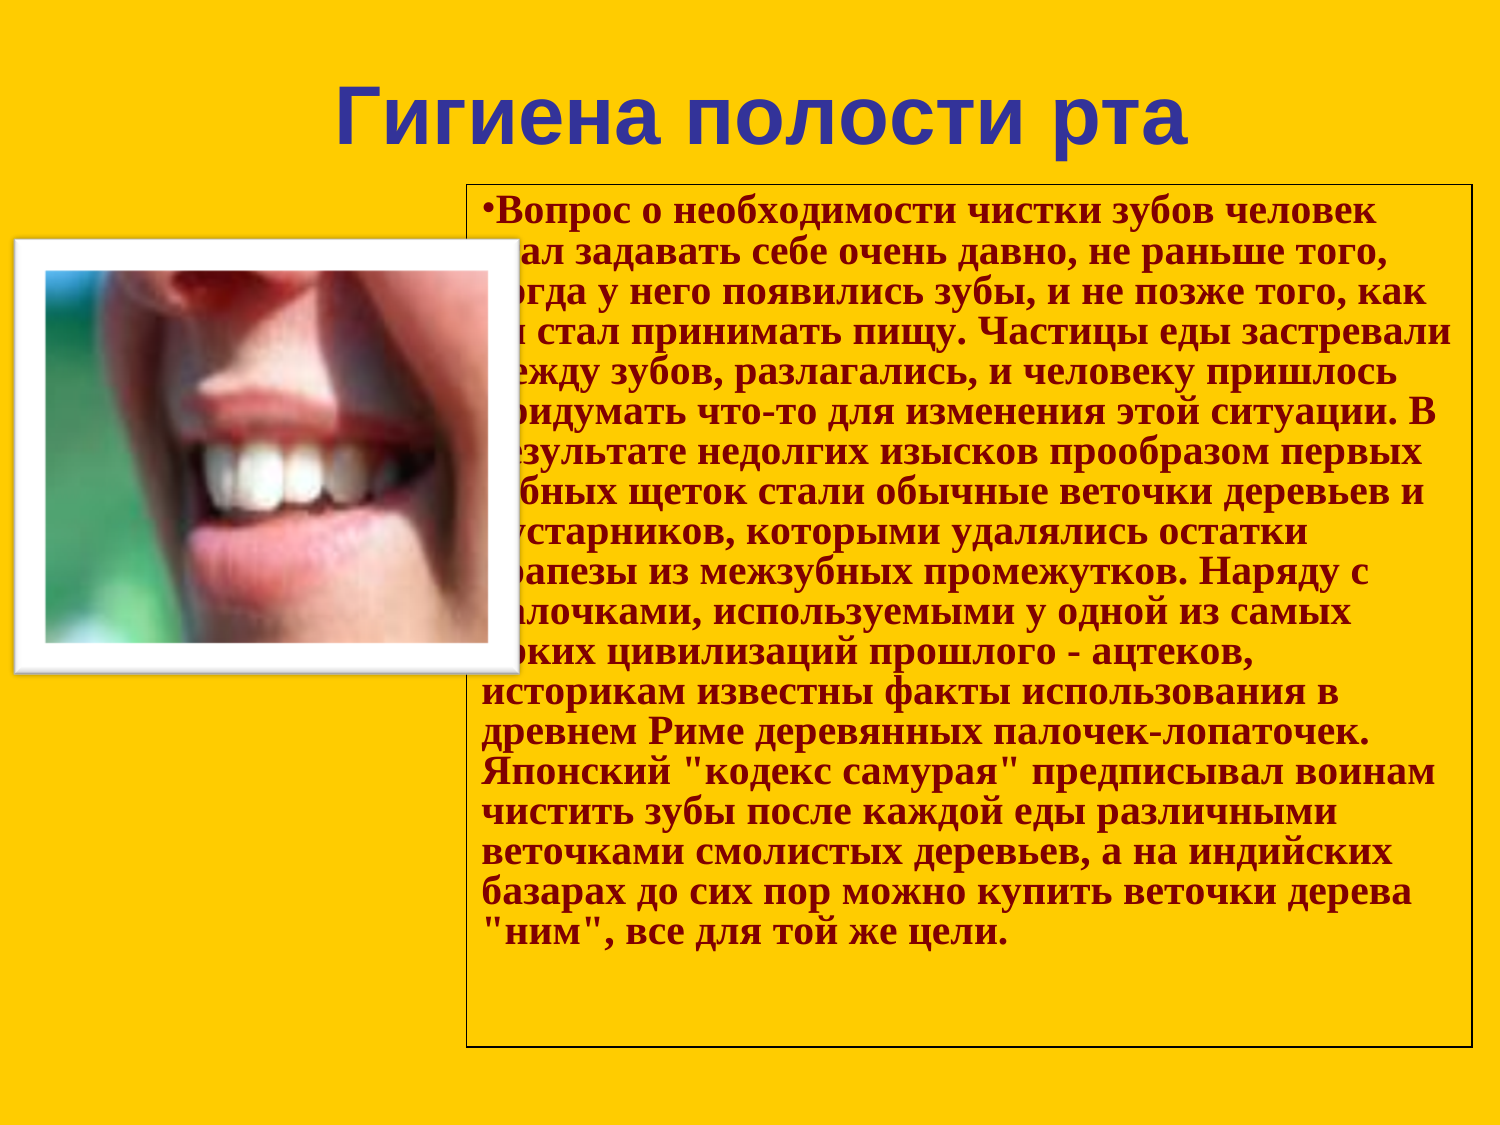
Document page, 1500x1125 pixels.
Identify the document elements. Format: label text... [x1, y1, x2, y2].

title Гигиена полости рта [194, 54, 1329, 145]
picture [3, 228, 529, 684]
list Вопрос о необходимости чистки зубов человек стал задавать себе очень давно, не раньше того, когда у него появились зубы, и не позже того, как он стал принимать пищу. Частицы еды застревали между зубов, разлагались, и человеку пришлось придумать что-то для изменения этой ситуации. В результате недолгих изысков прообразом первых зубных щеток стали обычные веточки деревьев и кустарников, которыми удалялись остатки трапезы из межзубных промежутков. Наряду с палочками, используемыми у одной из самых ярких цивилизаций прошлого - ацтеков, историкам известны факты использования в древнем Риме деревянных палочек-лопаточек. Японский "кодекс самурая" предписывал воинам чистить зубы после каждой еды различными веточками смолистых деревьев, а на индийских базарах до сих пор можно купить веточки дерева "ним", все для той же цели. [466, 184, 1473, 1047]
